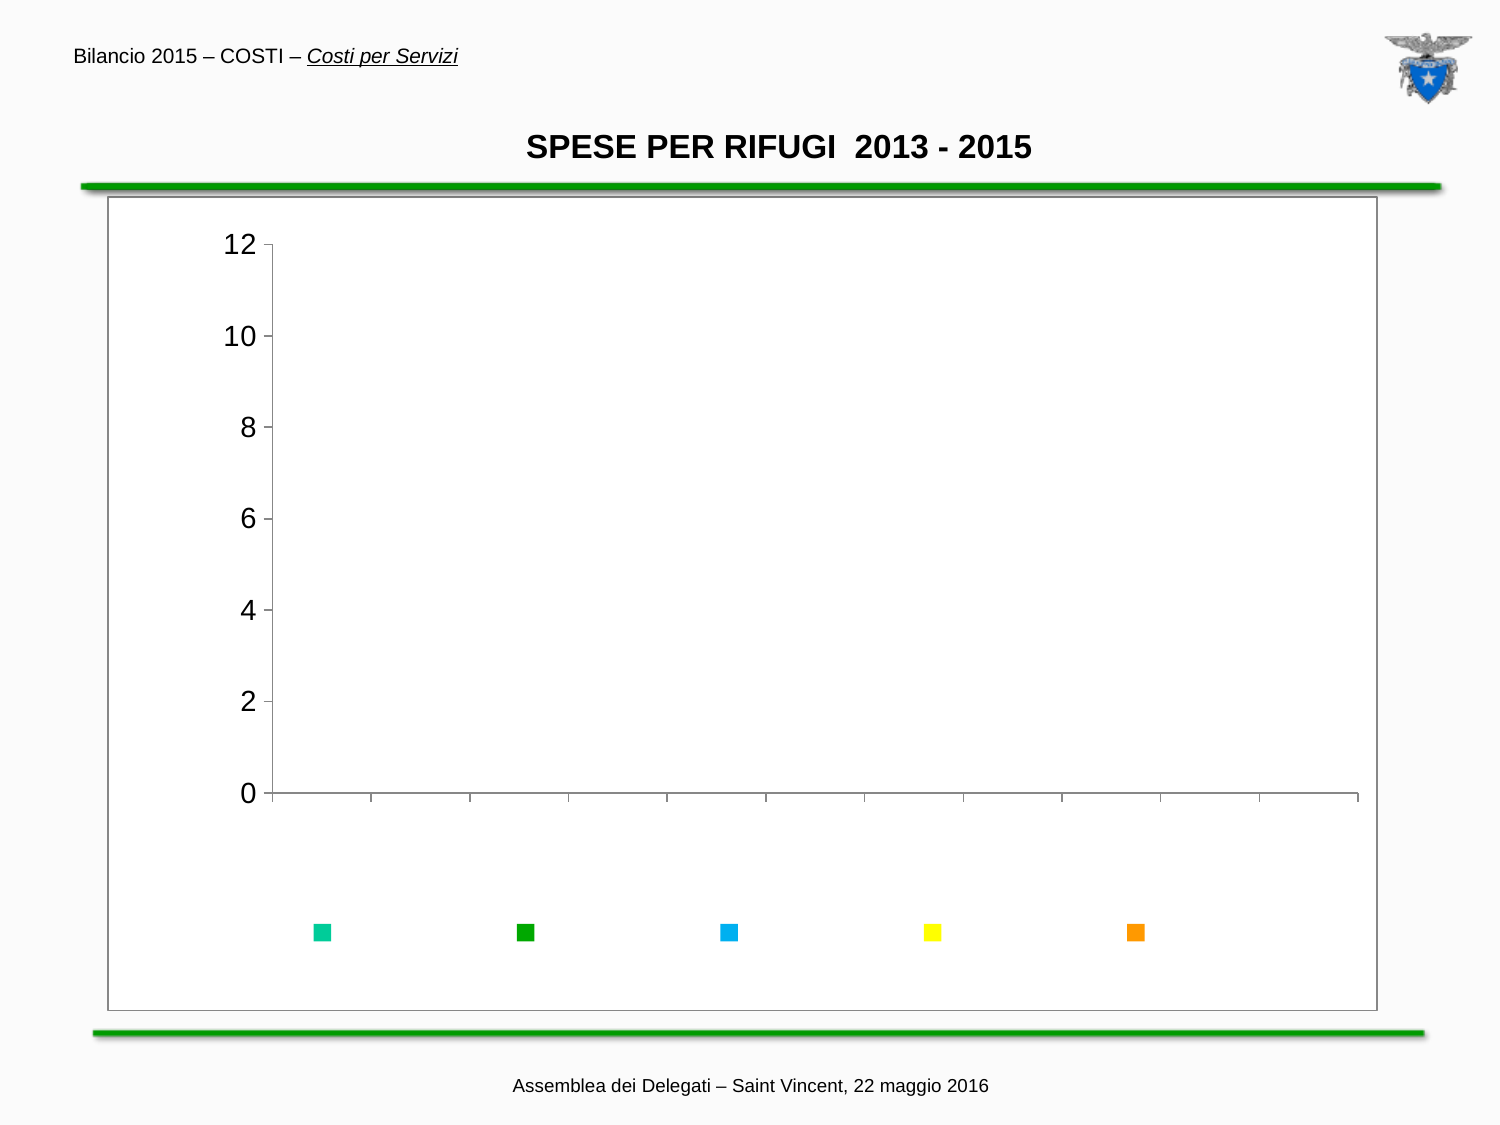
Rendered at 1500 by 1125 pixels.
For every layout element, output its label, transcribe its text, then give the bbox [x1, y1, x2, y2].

text_box SPESE PER RIFUGI 2013 - 2015 [206, 117, 1353, 173]
picture [87, 1024, 1436, 1049]
picture [75, 177, 1453, 203]
text_box Assemblea dei Delegati – Saint Vincent, 22 maggio 2016 [263, 1066, 1238, 1105]
chart [107, 203, 1378, 1012]
text_box Bilancio 2015 – COSTI – Costi per Servizi [58, 35, 504, 76]
picture [1382, 29, 1477, 112]
